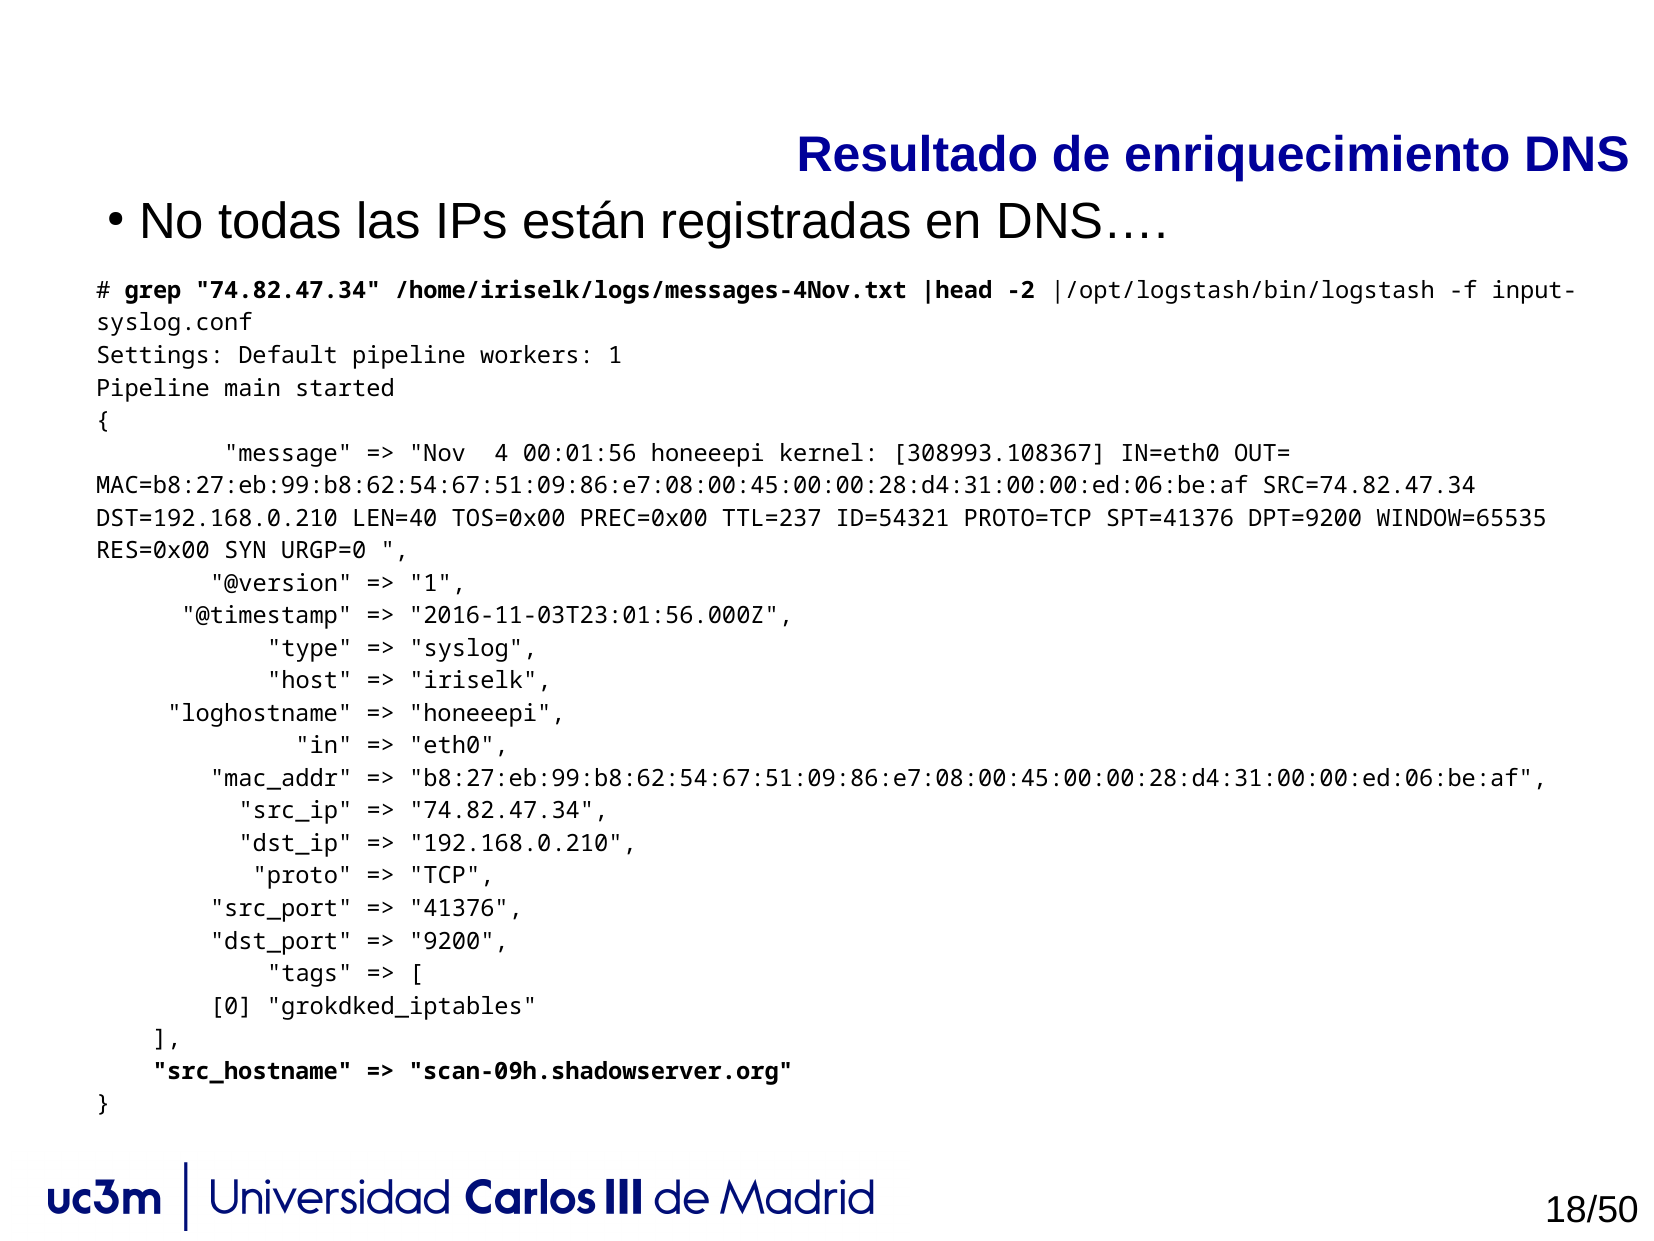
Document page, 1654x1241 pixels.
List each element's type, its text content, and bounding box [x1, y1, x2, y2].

list No todas las IPs están registradas en DNS…. # grep "74.82.47.34" /home/iriselk/logs/messages-4Nov.txt |head -2 |/opt/logstash/bin/logstash -f input-syslog.conf Settings: Default pipeline workers: 1 Pipeline main started { "message" => "Nov 4 00:01:56 honeeepi kernel: [308993.108367] IN=eth0 OUT= MAC=b8:27:eb:99:b8:62:54:67:51:09:86:e7:08:00:45:00:00:28:d4:31:00:00:ed:06:be:af SRC=74.82.47.34 DST=192.168.0.210 LEN=40 TOS=0x00 PREC=0x00 TTL=237 ID=54321 PROTO=TCP SPT=41376 DPT=9200 WINDOW=65535 RES=0x00 SYN URGP=0 ", "@version" => "1", "@timestamp" => "2016-11-03T23:01:56.000Z", "type" => "syslog", "host" => "iriselk", "loghostname" => "honeeepi", "in" => "eth0", "mac_addr" => "b8:27:eb:99:b8:62:54:67:51:09:86:e7:08:00:45:00:00:28:d4:31:00:00:ed:06:be:af", "src_ip" => "74.82.47.34", "dst_ip" => "192.168.0.210", "proto" => "TCP", "src_port" => "41376", "dst_port" => "9200", "tags" => [ [0] "grokdked_iptables" ], "src_hostname" => "scan-09h.shadowserver.org" } [95, 192, 1584, 1147]
title Resultado de enriquecimiento DNS [129, 0, 1630, 182]
picture [11, 1151, 910, 1241]
